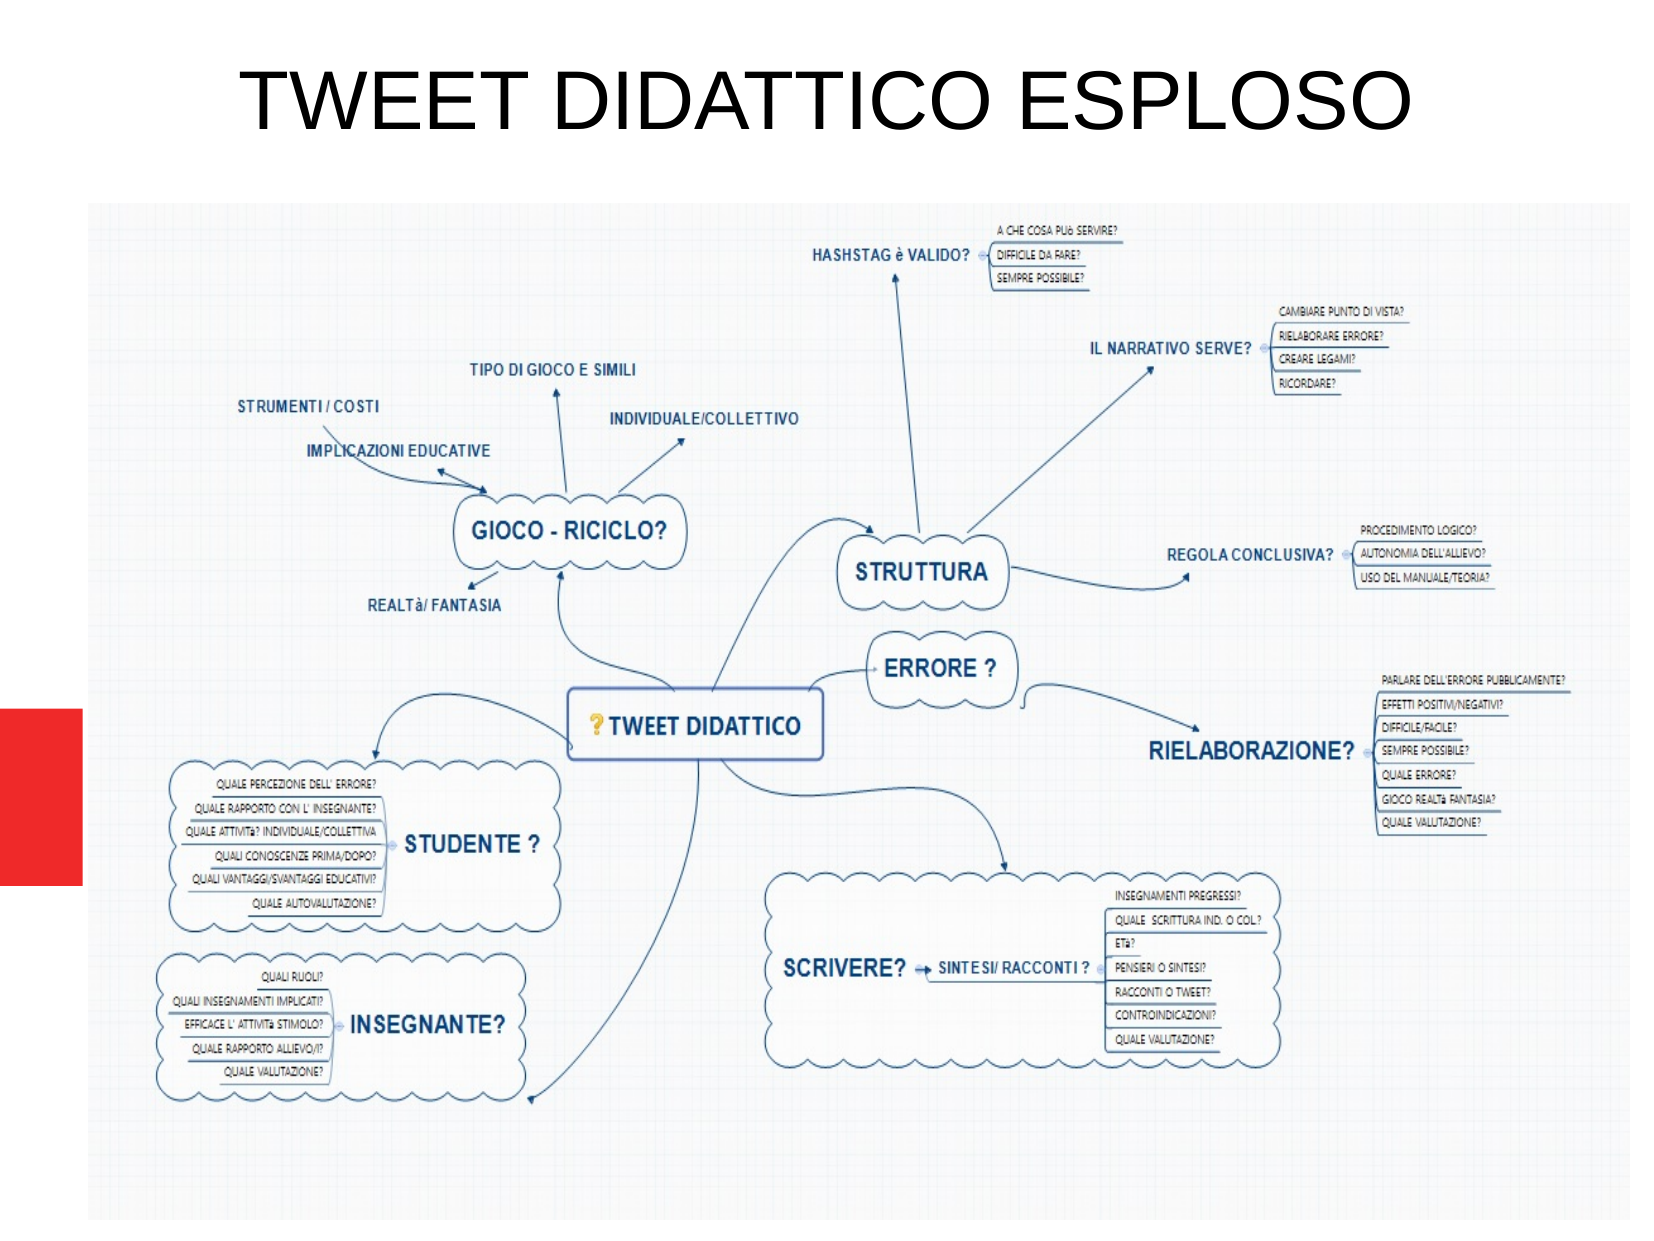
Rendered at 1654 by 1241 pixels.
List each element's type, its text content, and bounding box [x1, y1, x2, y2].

picture [88, 203, 1630, 1220]
text_box TWEET DIDATTICO ESPLOSO [11, 47, 1642, 189]
